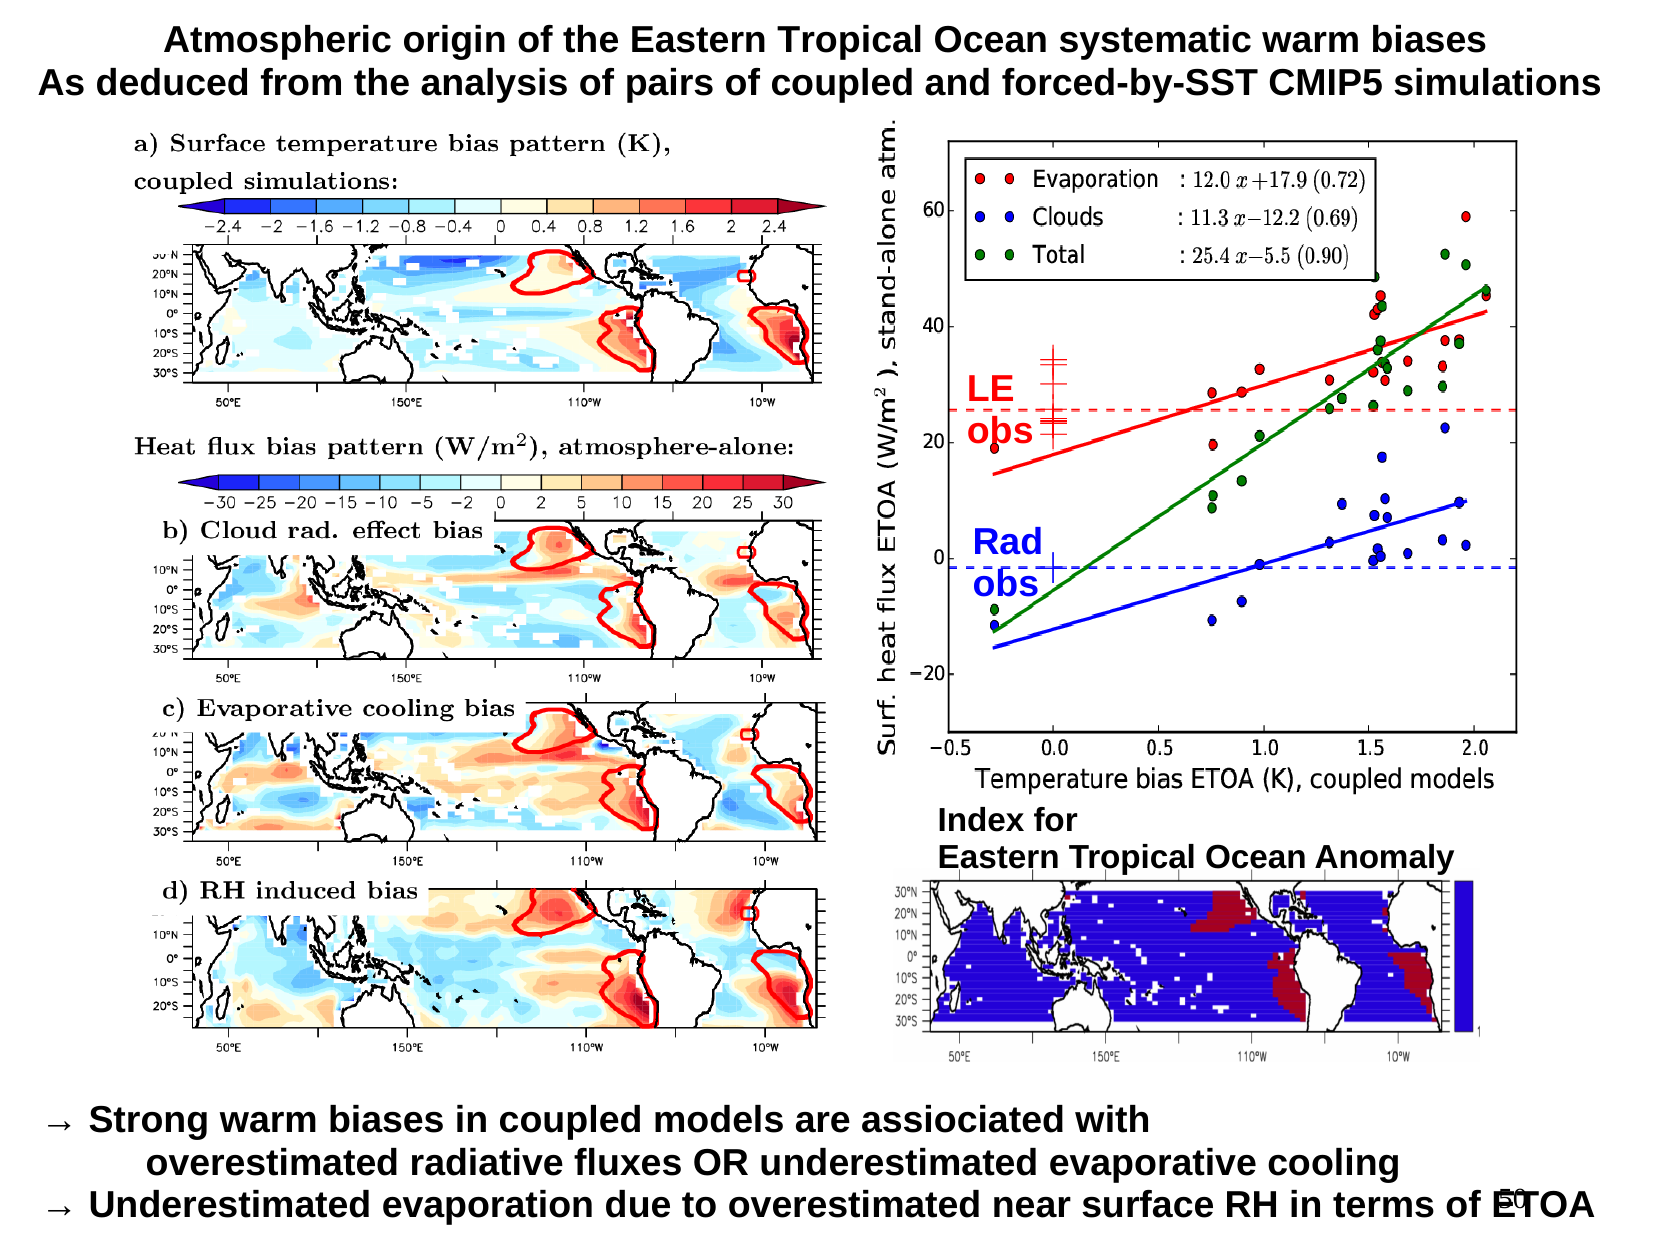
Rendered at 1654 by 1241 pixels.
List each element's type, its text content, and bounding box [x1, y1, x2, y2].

picture [131, 111, 852, 1054]
text_box Rad obs [957, 513, 1104, 614]
text_box Atmospheric origin of the Eastern Tropical Ocean systematic warm biases As deduced from the analysis of pairs of coupled and forced-by-SST CMIP5 simulations [16, 10, 1635, 154]
text_box Index for Eastern Tropical Ocean Anomaly [923, 793, 1474, 895]
picture [863, 117, 1548, 815]
picture [893, 868, 1480, 1062]
text_box → Strong warm biases in coupled models are assiociated with overestimated radiative fluxes OR underestimated evaporative cooling → Underestimated evaporation due to overestimated near surface RH in terms of ETOA [25, 1090, 1653, 1232]
text_box LE obs [952, 360, 1080, 461]
